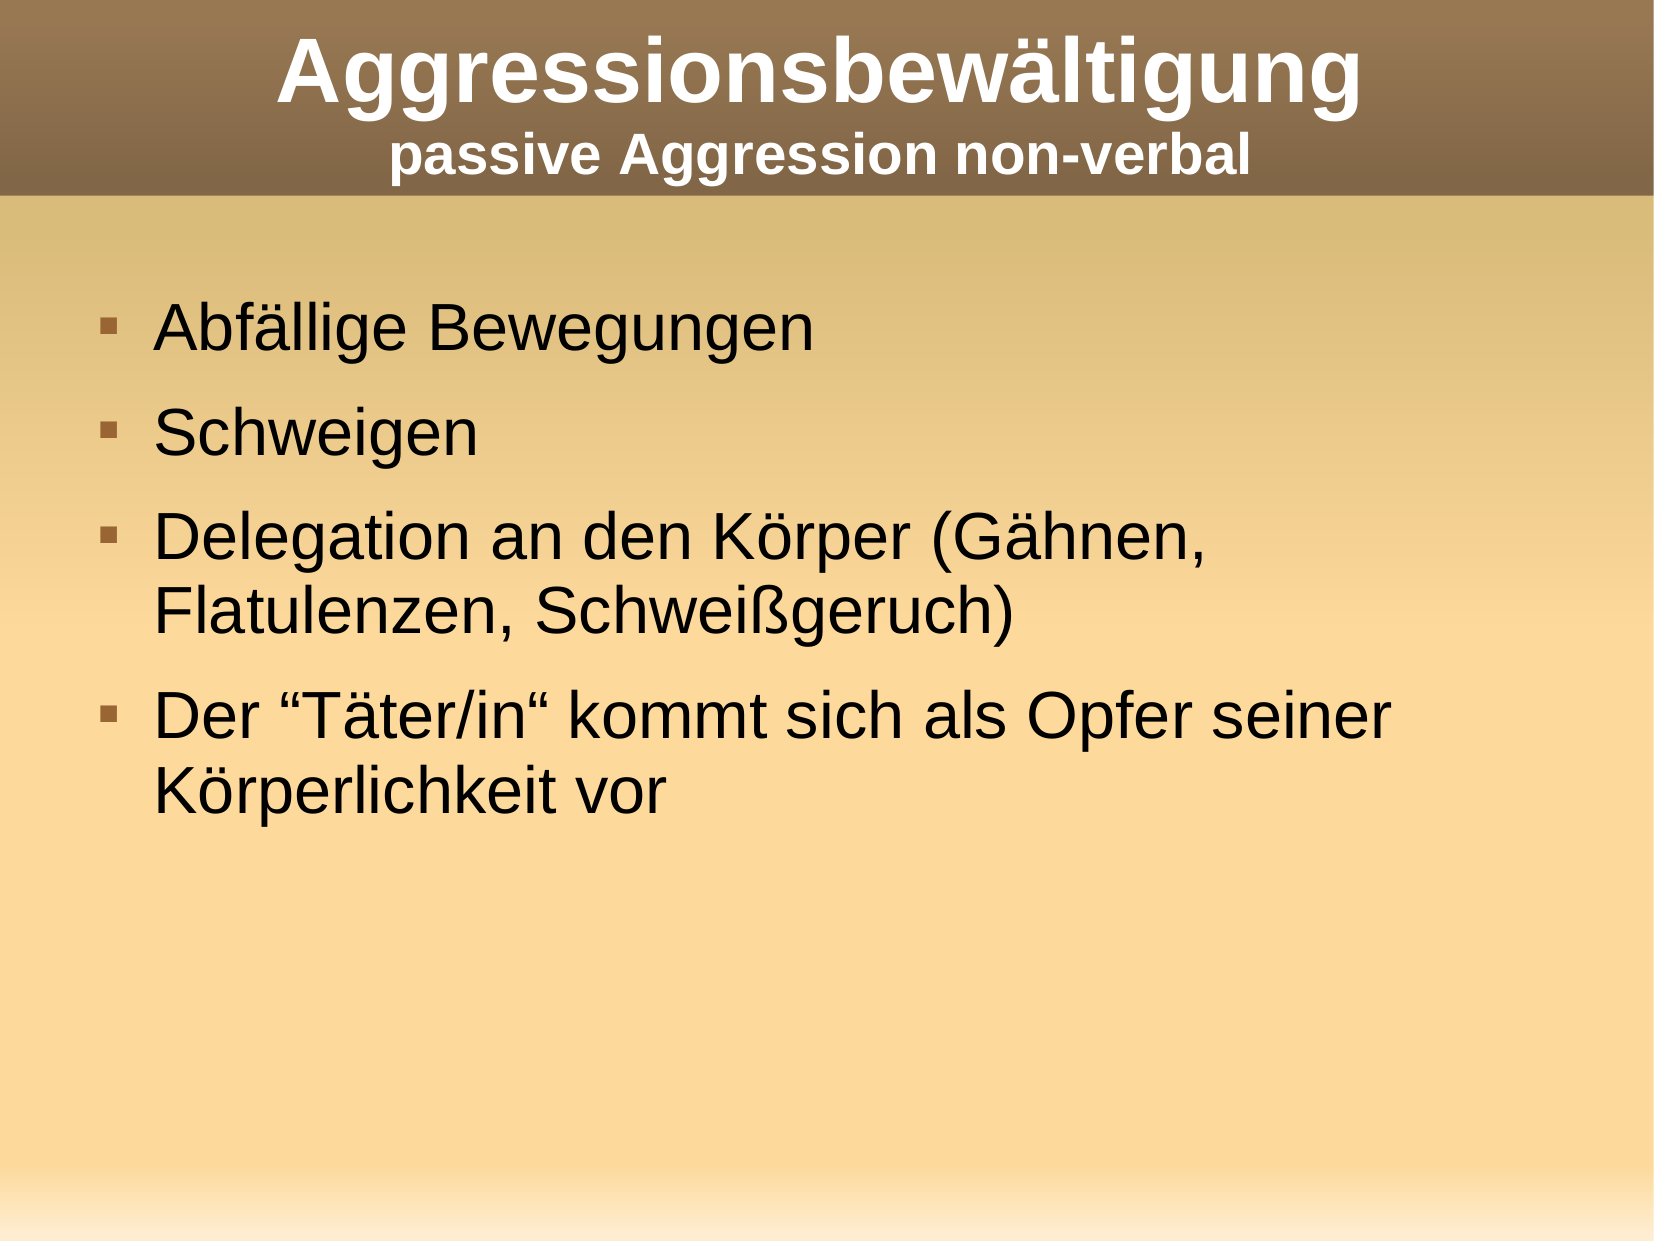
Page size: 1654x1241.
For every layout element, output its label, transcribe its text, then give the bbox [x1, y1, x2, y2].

list Abfällige Bewegungen Schweigen Delegation an den Körper (Gähnen, Flatulenzen, Schweißgeruch) Der “Täter/in“ kommt sich als Opfer seiner Körperlichkeit vor [82, 290, 1571, 1109]
title Aggressionsbewältigung passive Aggression non-verbal [76, 0, 1565, 208]
picture [0, 0, 1654, 1241]
